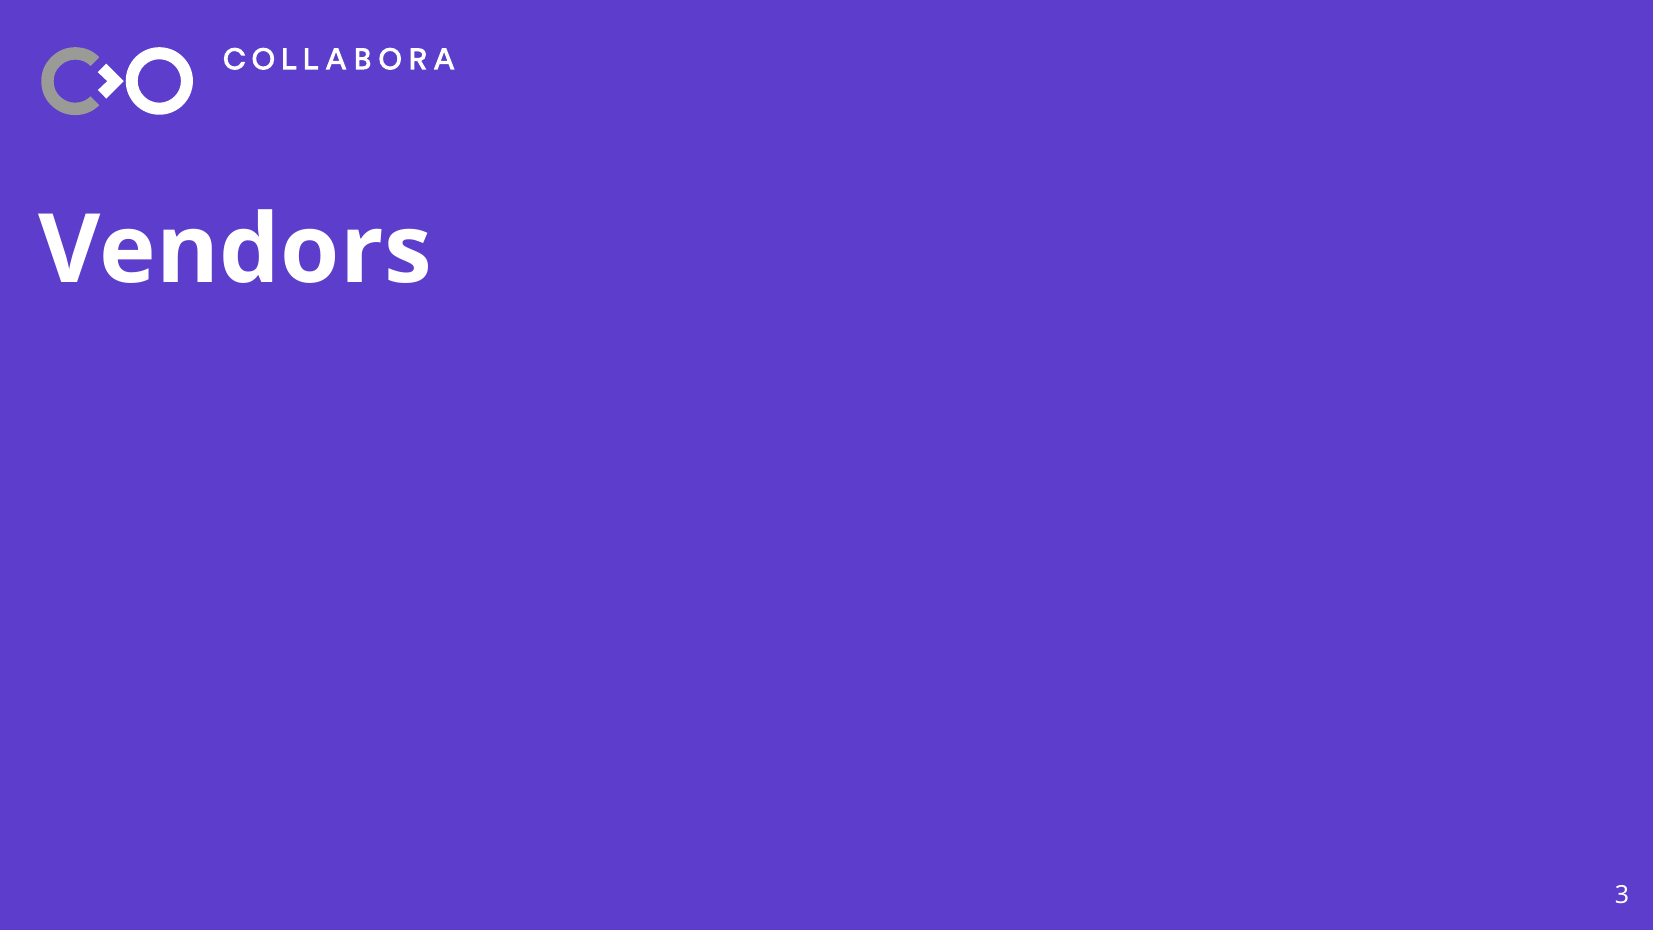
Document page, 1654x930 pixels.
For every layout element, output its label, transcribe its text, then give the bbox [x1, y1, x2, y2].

title Vendors [38, 186, 1614, 243]
